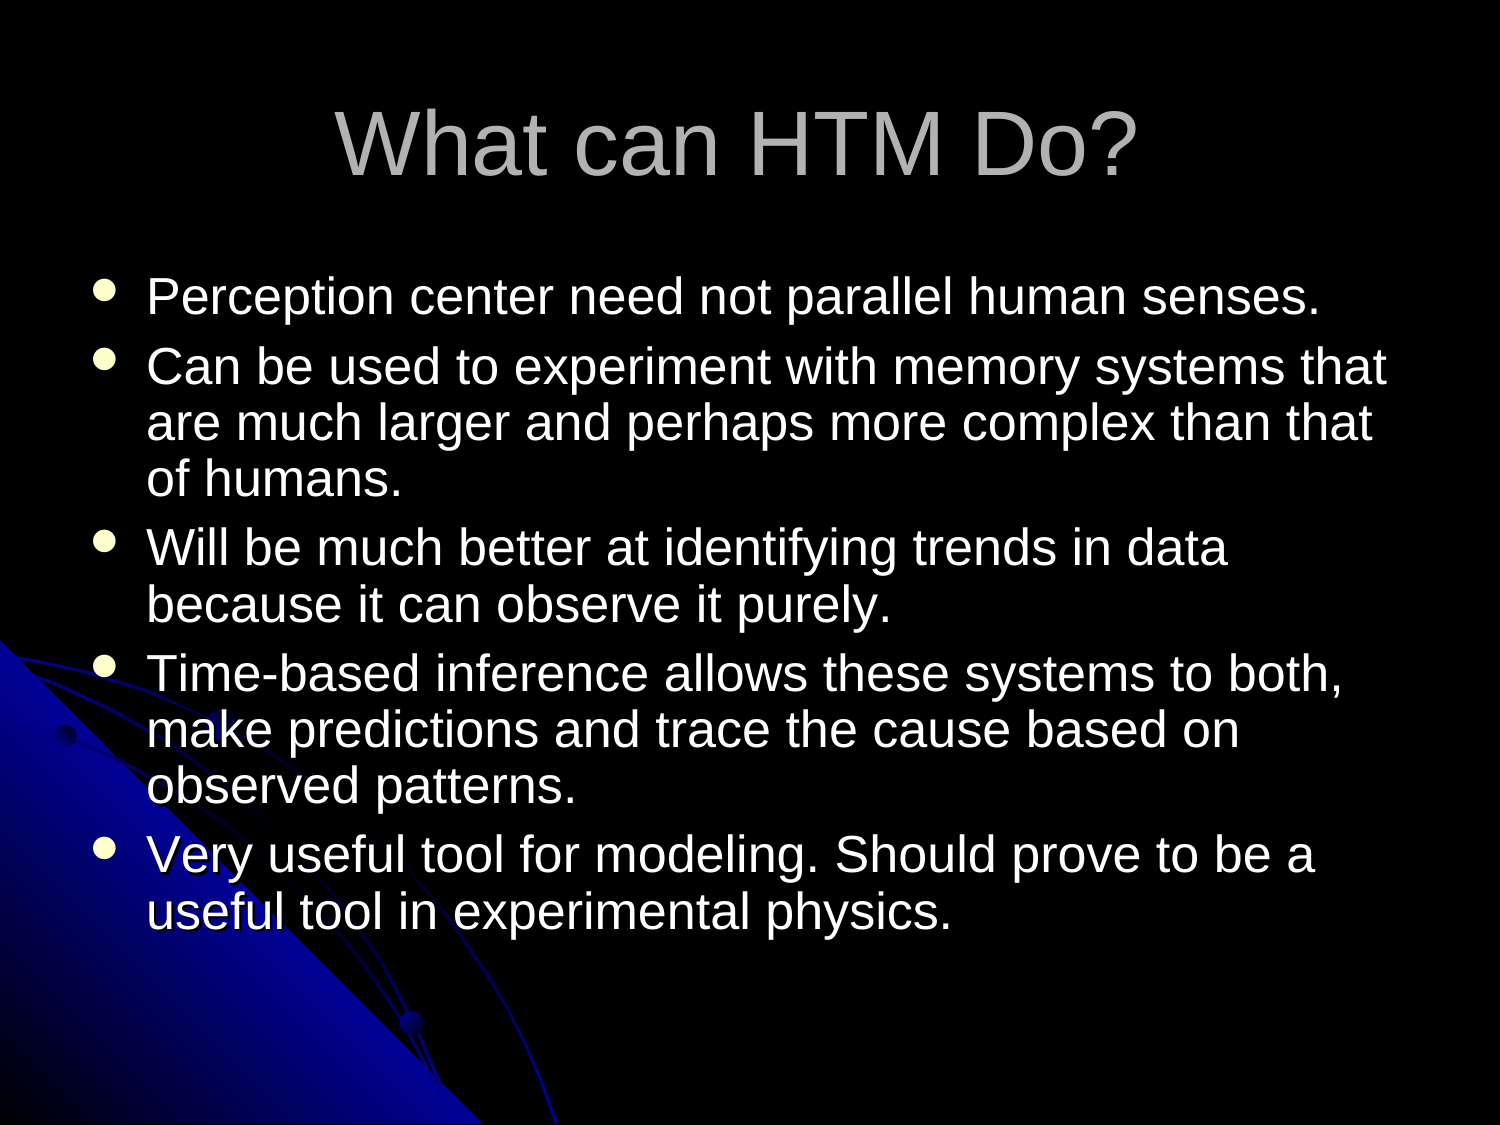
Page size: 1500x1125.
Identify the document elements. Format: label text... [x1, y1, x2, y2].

title What can HTM Do? [75, 45, 1426, 233]
list Perception center need not parallel human senses. Can be used to experiment with memory systems that are much larger and perhaps more complex than that of humans. Will be much better at identifying trends in data because it can observe it purely. Time-based inference allows these systems to both, make predictions and trace the cause based on observed patterns. Very useful tool for modeling. Should prove to be a useful tool in experimental physics. [75, 262, 1426, 1006]
